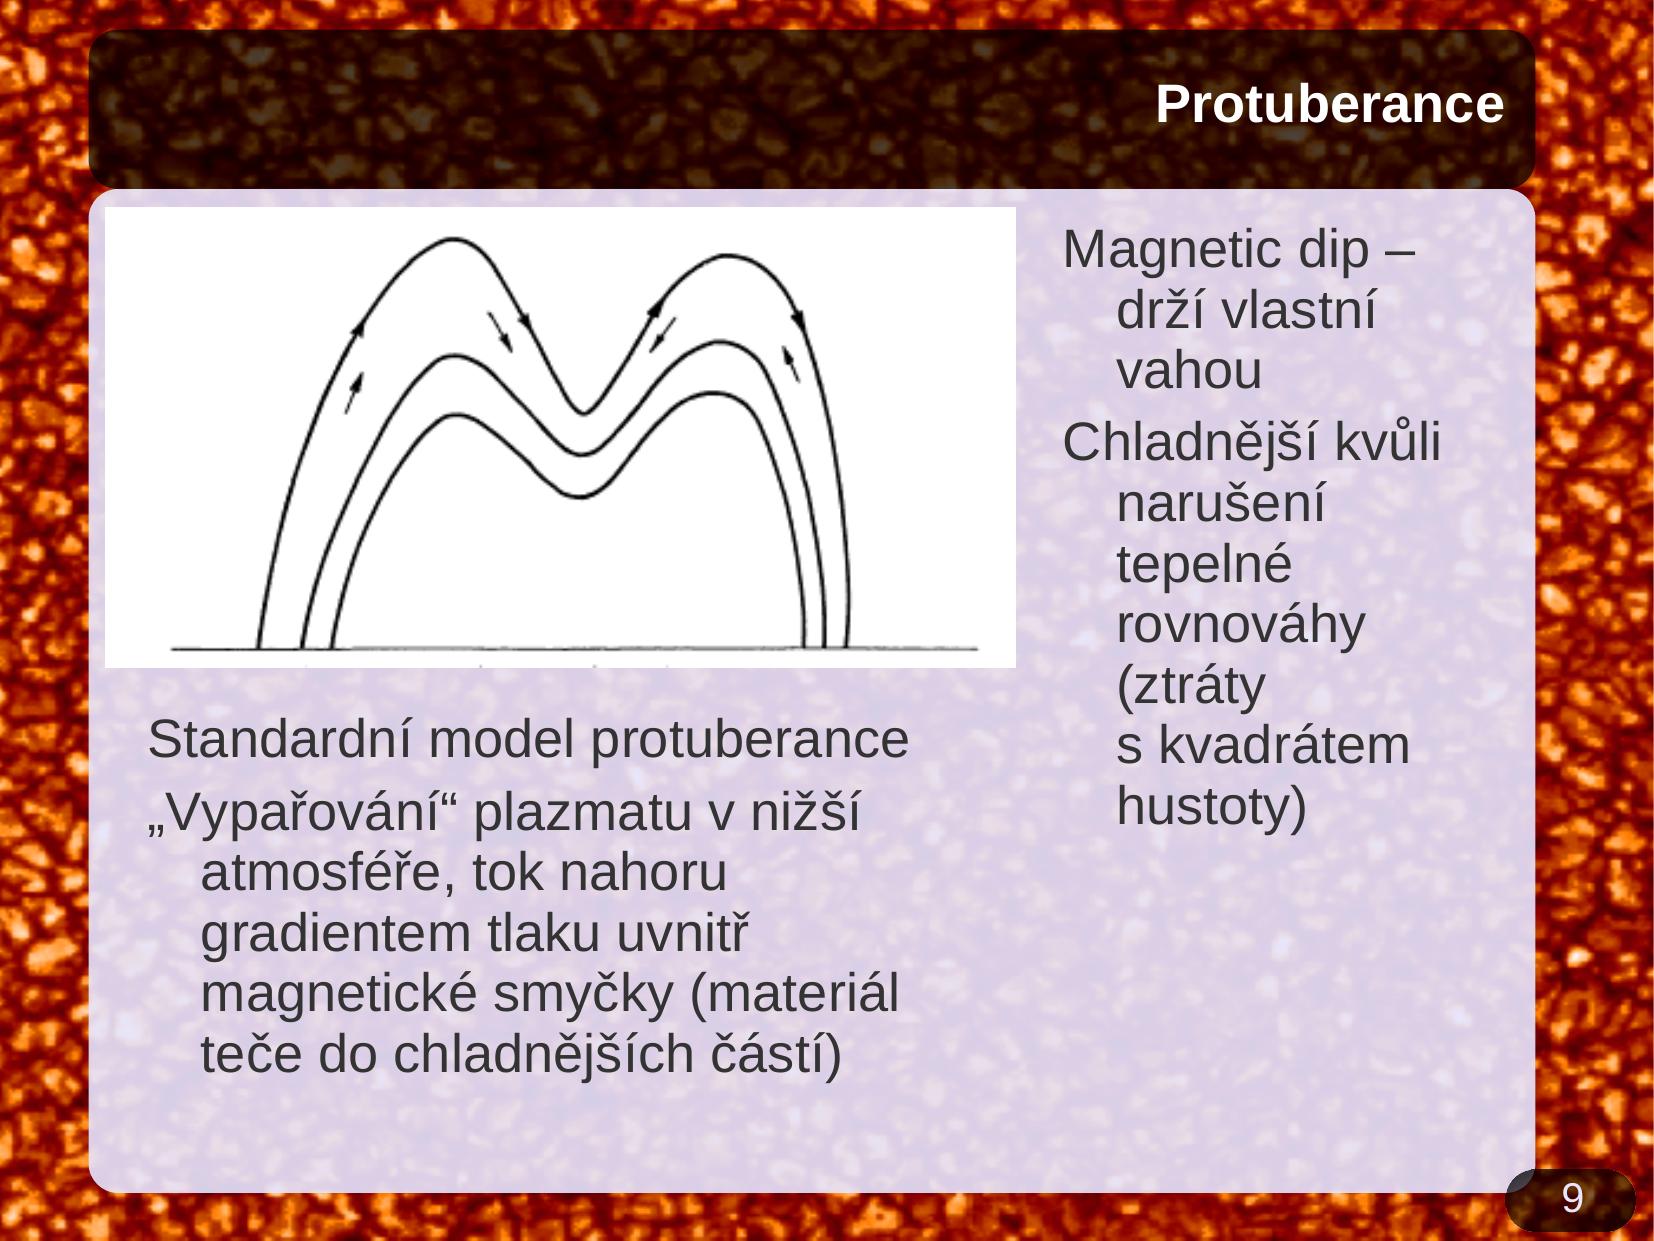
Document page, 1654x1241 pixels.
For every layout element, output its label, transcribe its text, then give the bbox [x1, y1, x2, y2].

picture [0, 0, 1654, 1241]
list Magnetic dip – drží vlastní vahou Chladnější kvůli narušení tepelné rovnováhy (ztráty s kvadrátem hustoty) [1062, 218, 1477, 1164]
list Standardní model protuberance „Vypařování“ plazmatu v nižší atmosféře, tok nahoru gradientem tlaku uvnitř magnetické smyčky (materiál teče do chladnějších částí) [147, 708, 1004, 1153]
title Protuberance [118, 59, 1506, 148]
